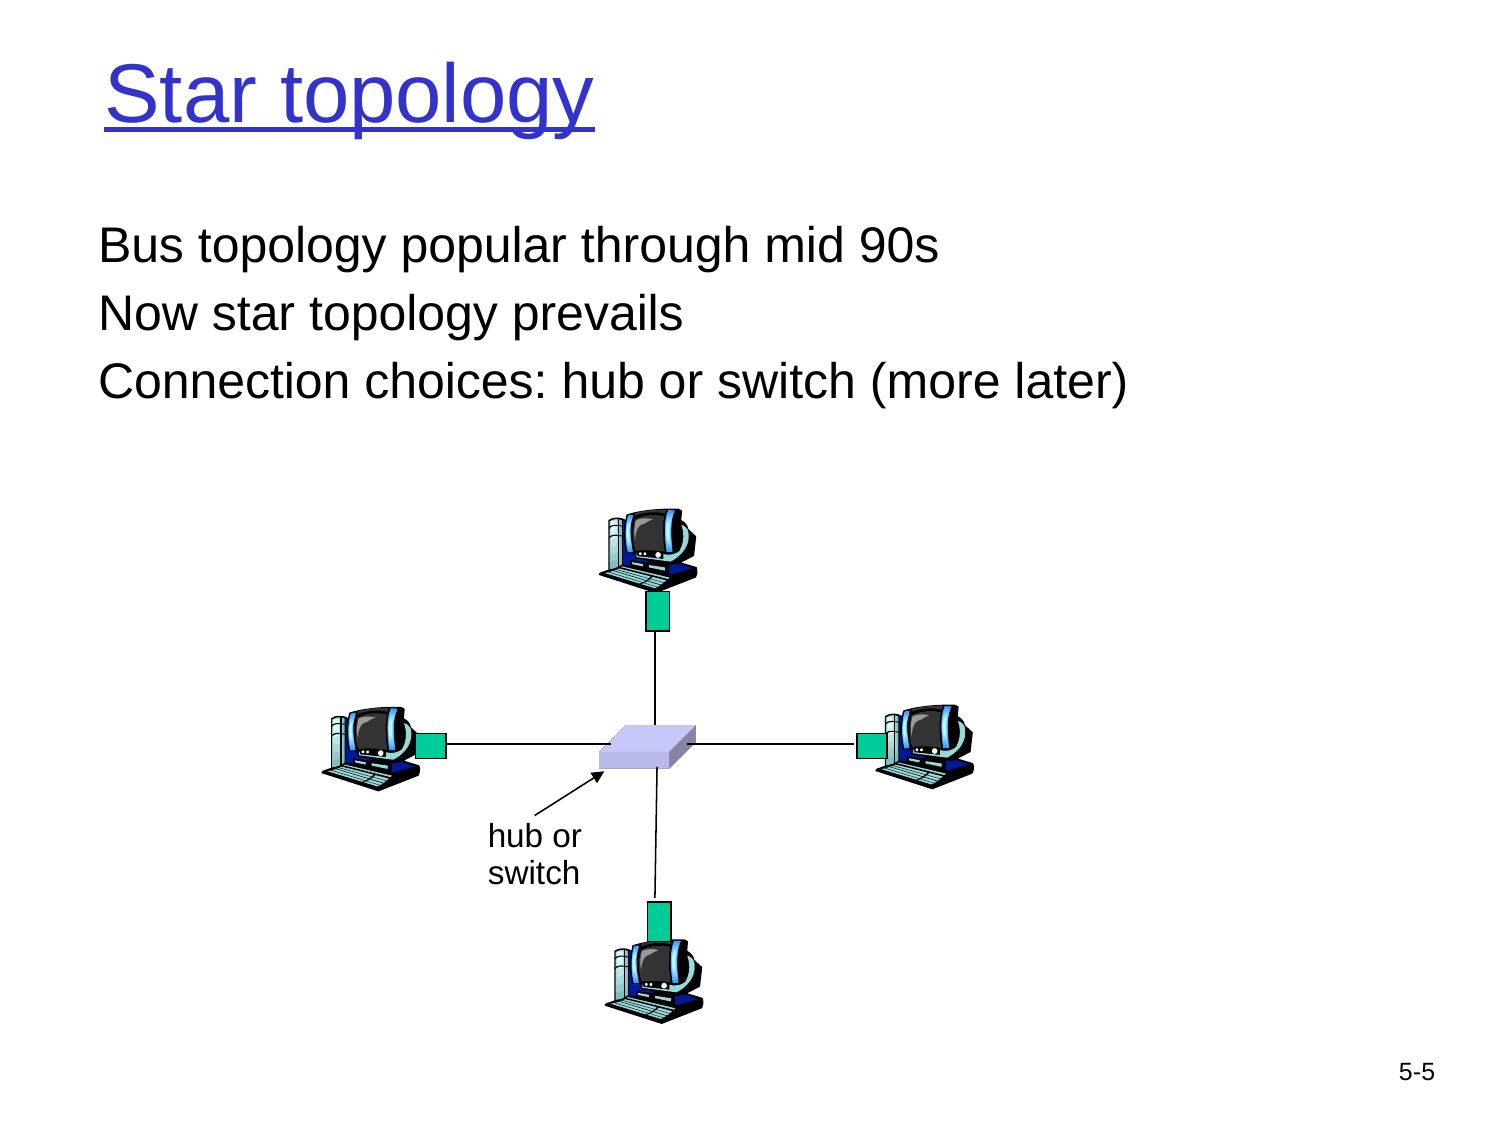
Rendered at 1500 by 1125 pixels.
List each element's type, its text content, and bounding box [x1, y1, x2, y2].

text_box [599, 725, 695, 768]
picture [604, 938, 705, 1024]
title Star topology [89, 0, 1365, 188]
picture [321, 706, 422, 792]
text_box [645, 591, 655, 632]
picture [598, 507, 699, 594]
list Bus topology popular through mid 90s Now star topology prevails Connection choices: hub or switch (more later) [83, 209, 1359, 495]
text_box hub or switch [473, 810, 598, 900]
text_box [647, 901, 672, 942]
picture [875, 703, 976, 790]
